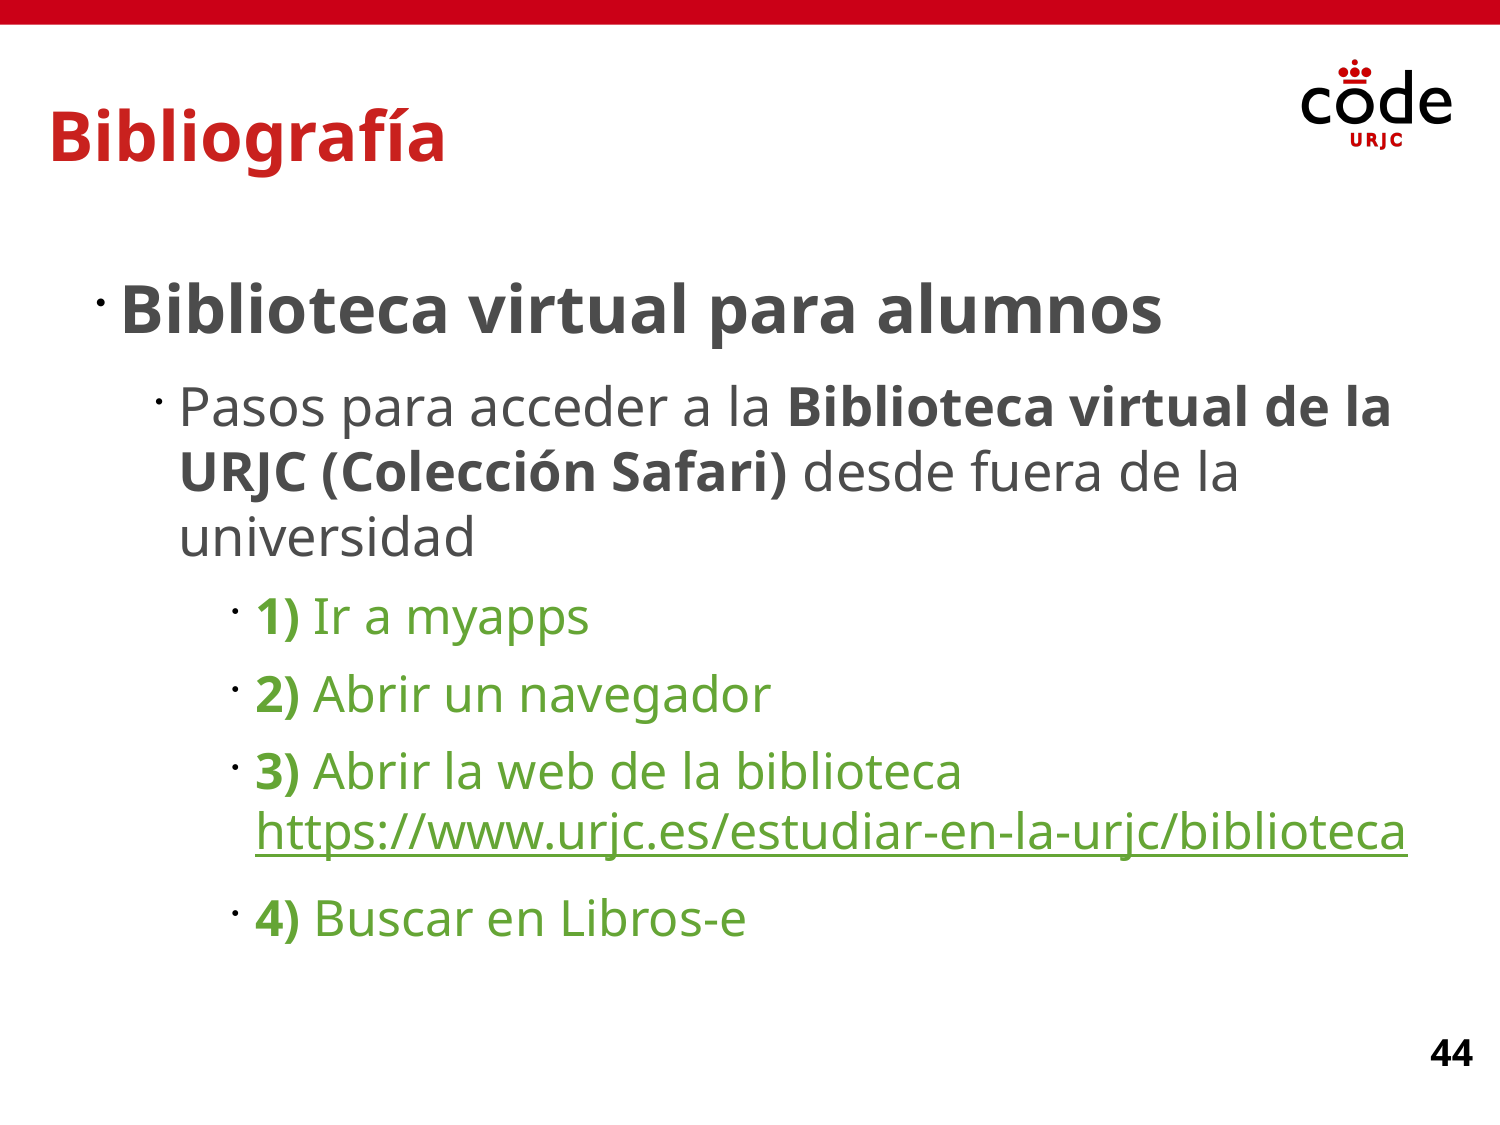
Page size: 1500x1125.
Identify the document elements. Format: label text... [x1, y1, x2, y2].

title Bibliografía [32, 79, 1383, 189]
list Biblioteca virtual para alumnos Pasos para acceder a la Biblioteca virtual de la URJC (Colección Safari) desde fuera de la universidad 1) Ir a myapps 2) Abrir un navegador 3) Abrir la web de la biblioteca https://www.urjc.es/estudiar-en-la-urjc/biblioteca 4) Buscar en Libros-e [51, 259, 1455, 1013]
picture [1284, 50, 1468, 161]
